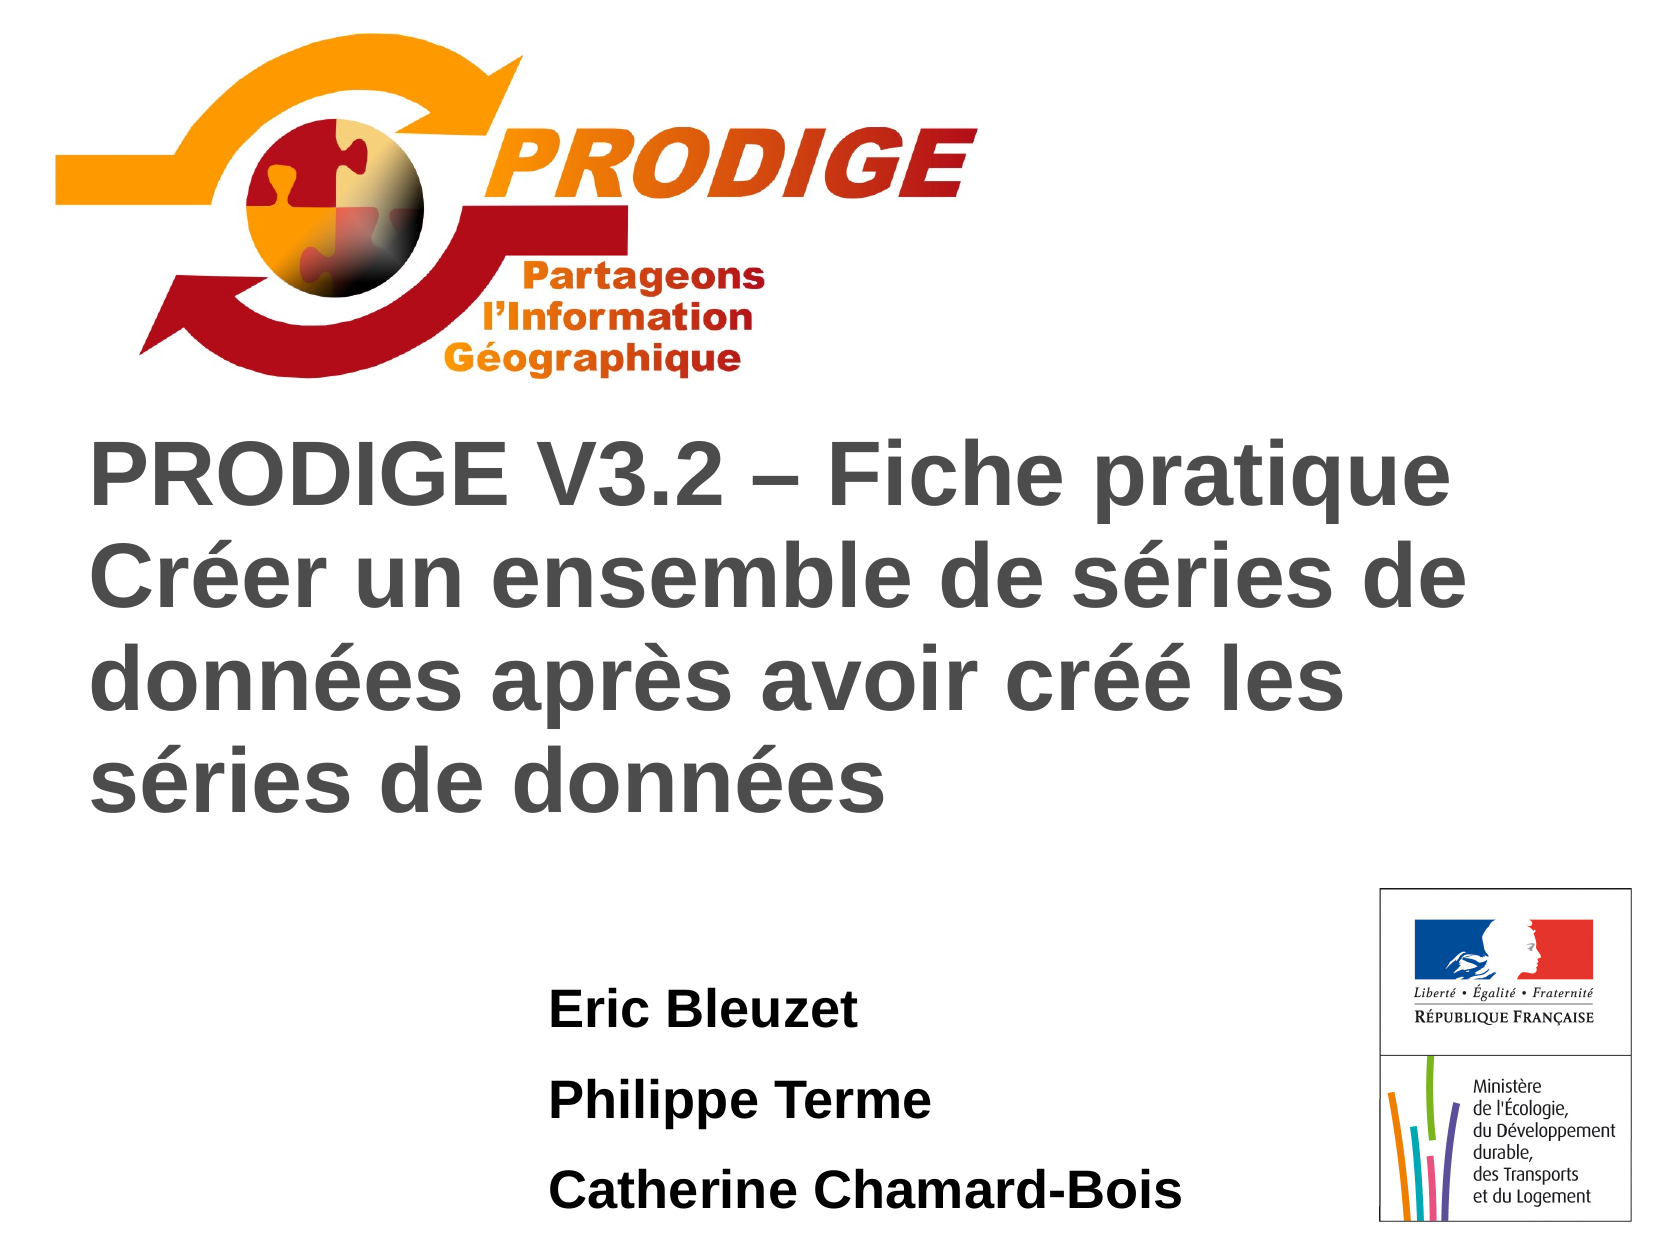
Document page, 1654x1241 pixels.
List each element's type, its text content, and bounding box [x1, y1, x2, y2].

subtitle Eric Bleuzet Philippe Terme Catherine Chamard-Bois [548, 976, 1336, 1222]
picture [1379, 888, 1632, 1222]
picture [55, 33, 978, 379]
title PRODIGE V3.2 – Fiche pratique Créer un ensemble de séries de données après avoir créé les séries de données [88, 422, 1533, 935]
